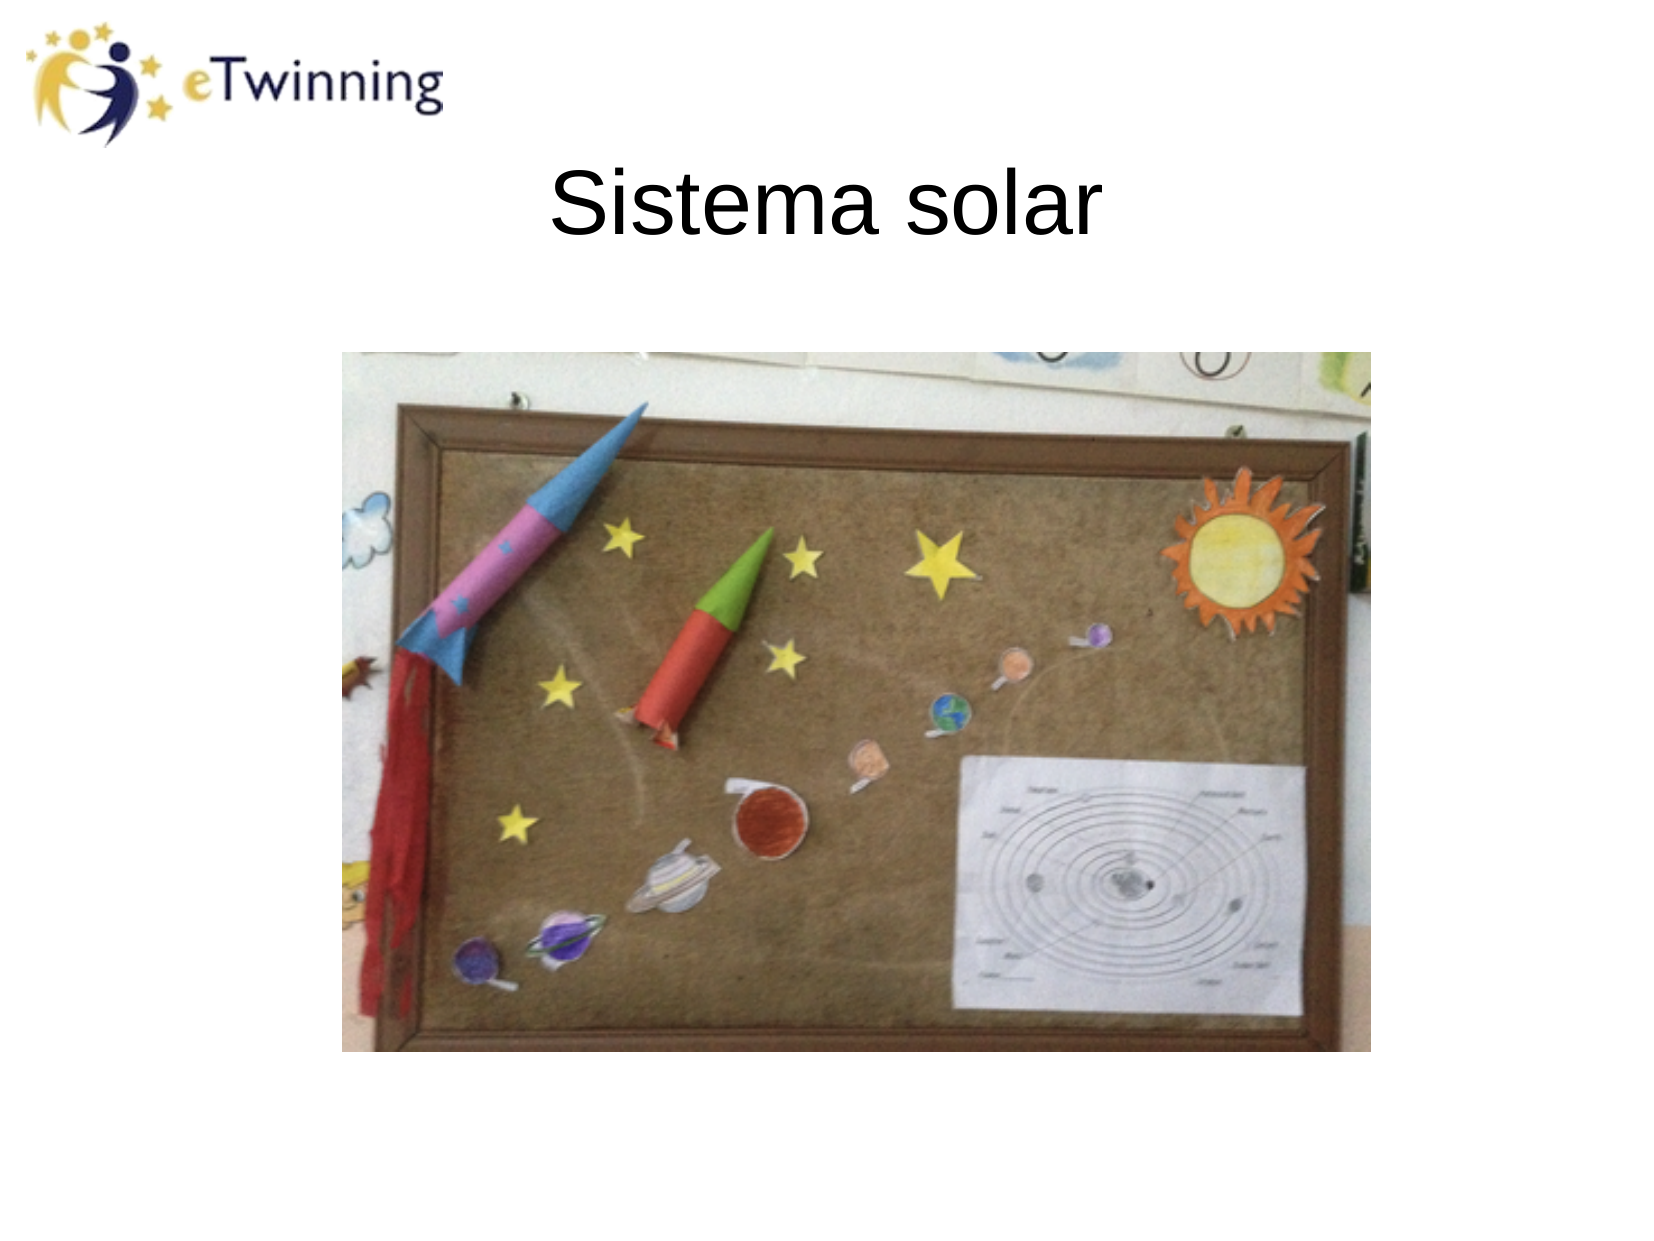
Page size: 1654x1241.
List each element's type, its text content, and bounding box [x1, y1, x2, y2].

title Sistema solar [82, 147, 1571, 259]
picture [342, 352, 1371, 1052]
picture [26, 20, 443, 148]
